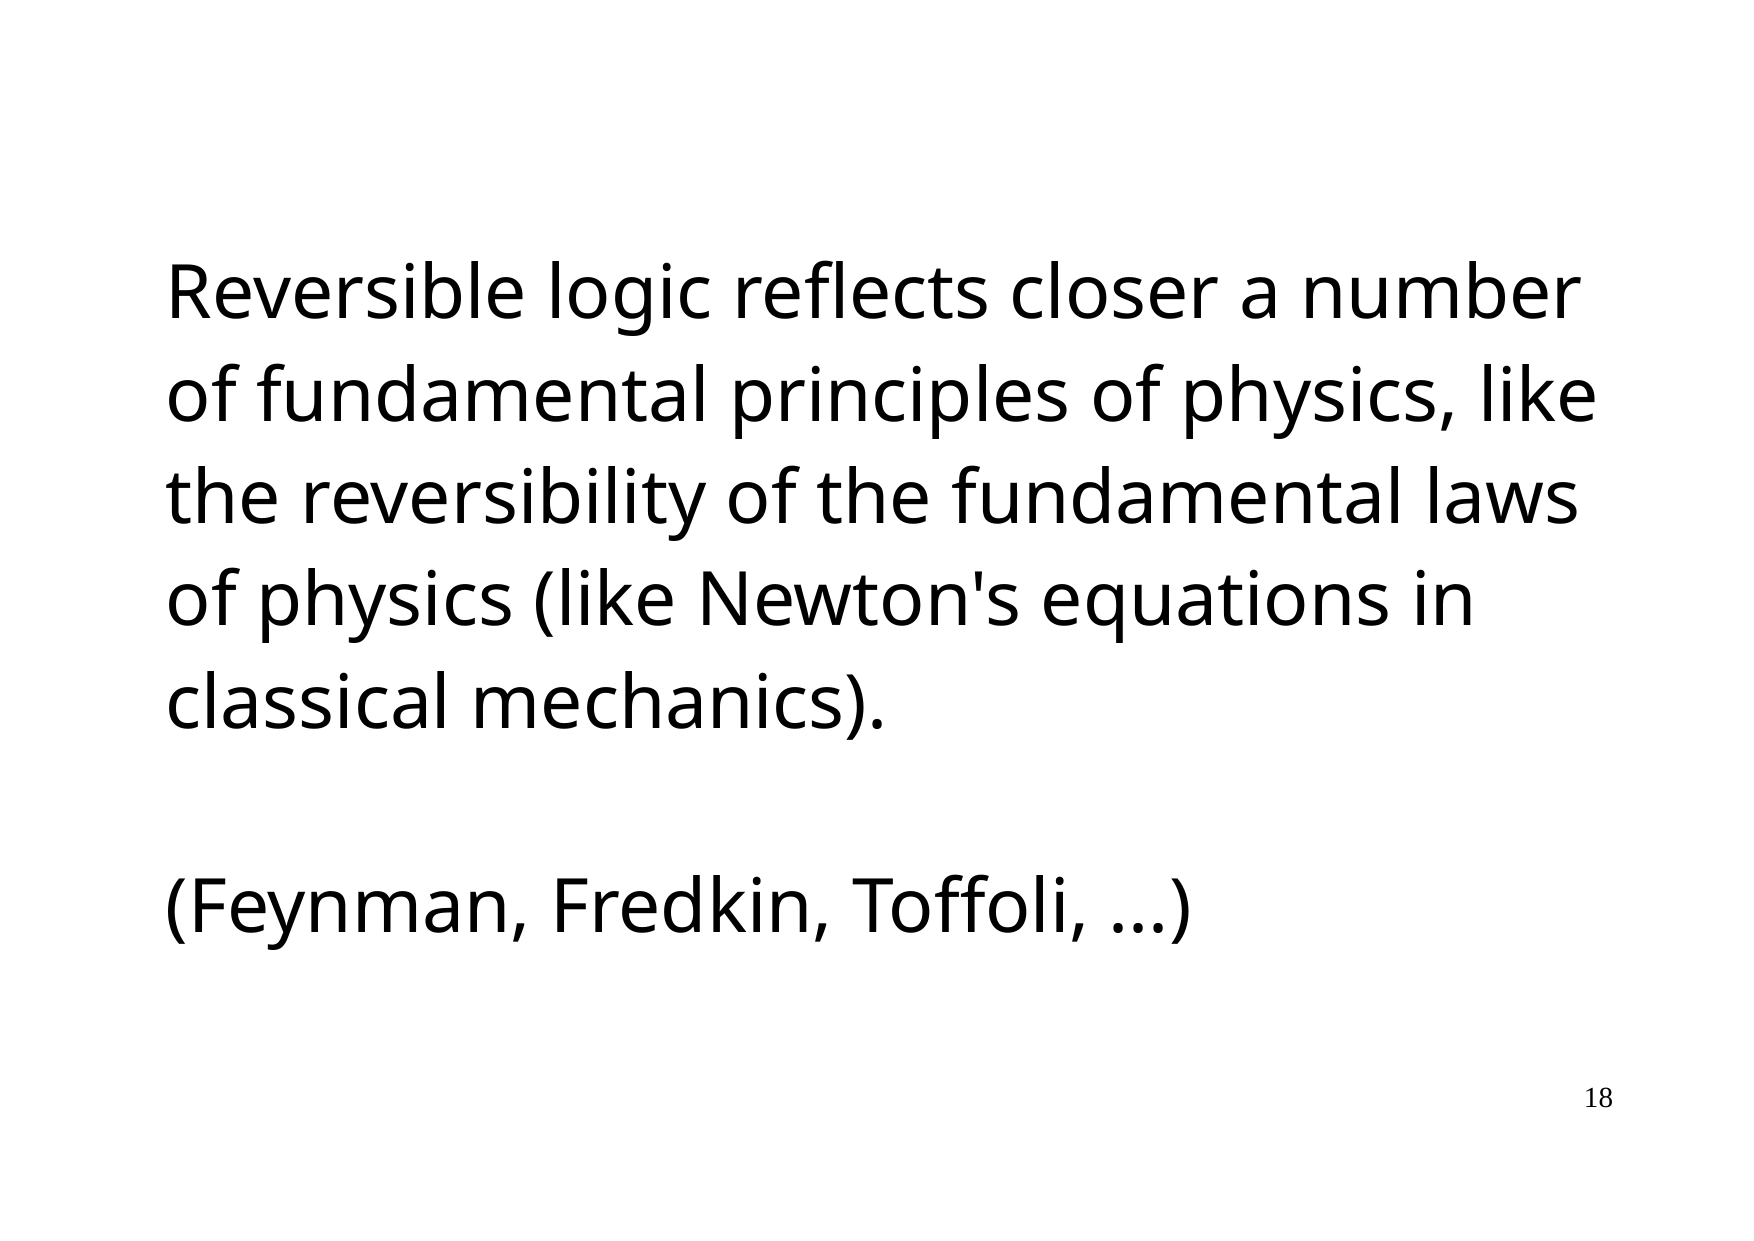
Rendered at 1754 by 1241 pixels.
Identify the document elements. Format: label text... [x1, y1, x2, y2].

text_box Reversible logic reflects closer a number of fundamental principles of physics, like the reversibility of the fundamental laws of physics (like Newton's equations in classical mechanics). (Feynman, Fredkin, Toffoli, ...) [150, 231, 1624, 926]
